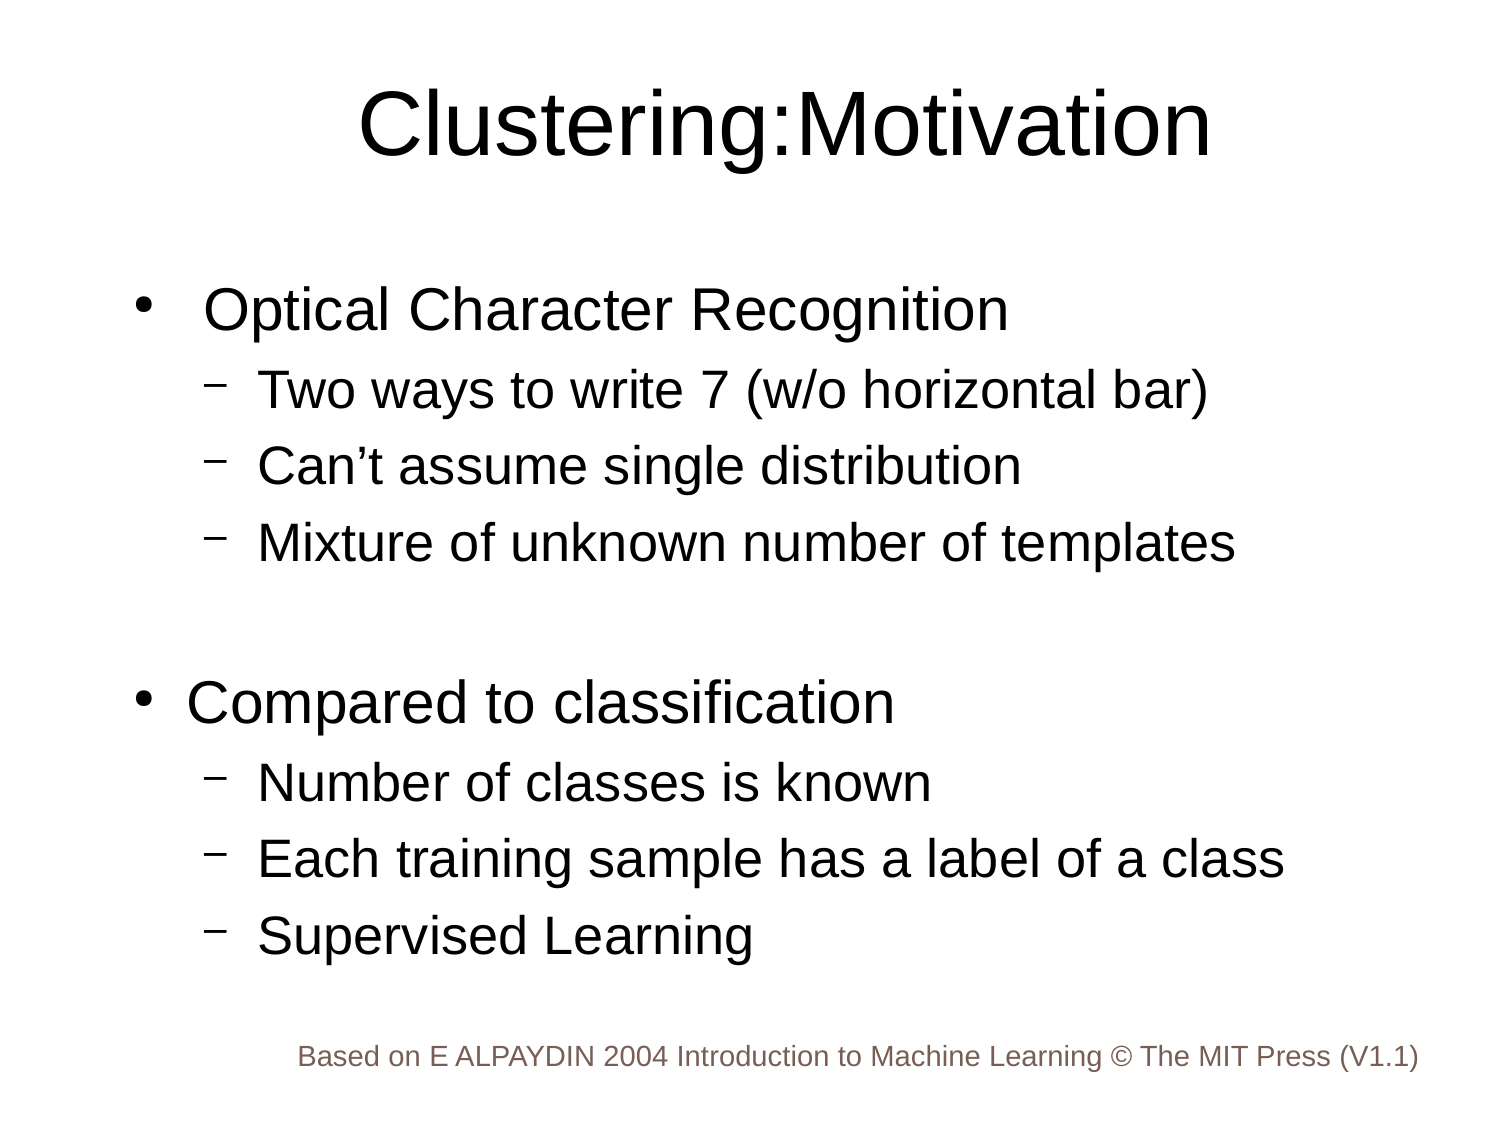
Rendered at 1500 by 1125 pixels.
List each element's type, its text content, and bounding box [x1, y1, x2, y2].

title Clustering:Motivation [100, 37, 1438, 201]
list Optical Character Recognition Two ways to write 7 (w/o horizontal bar) Can’t assume single distribution Mixture of unknown number of templates Compared to classification Number of classes is known Each training sample has a label of a class Supervised Learning [100, 262, 1438, 1125]
